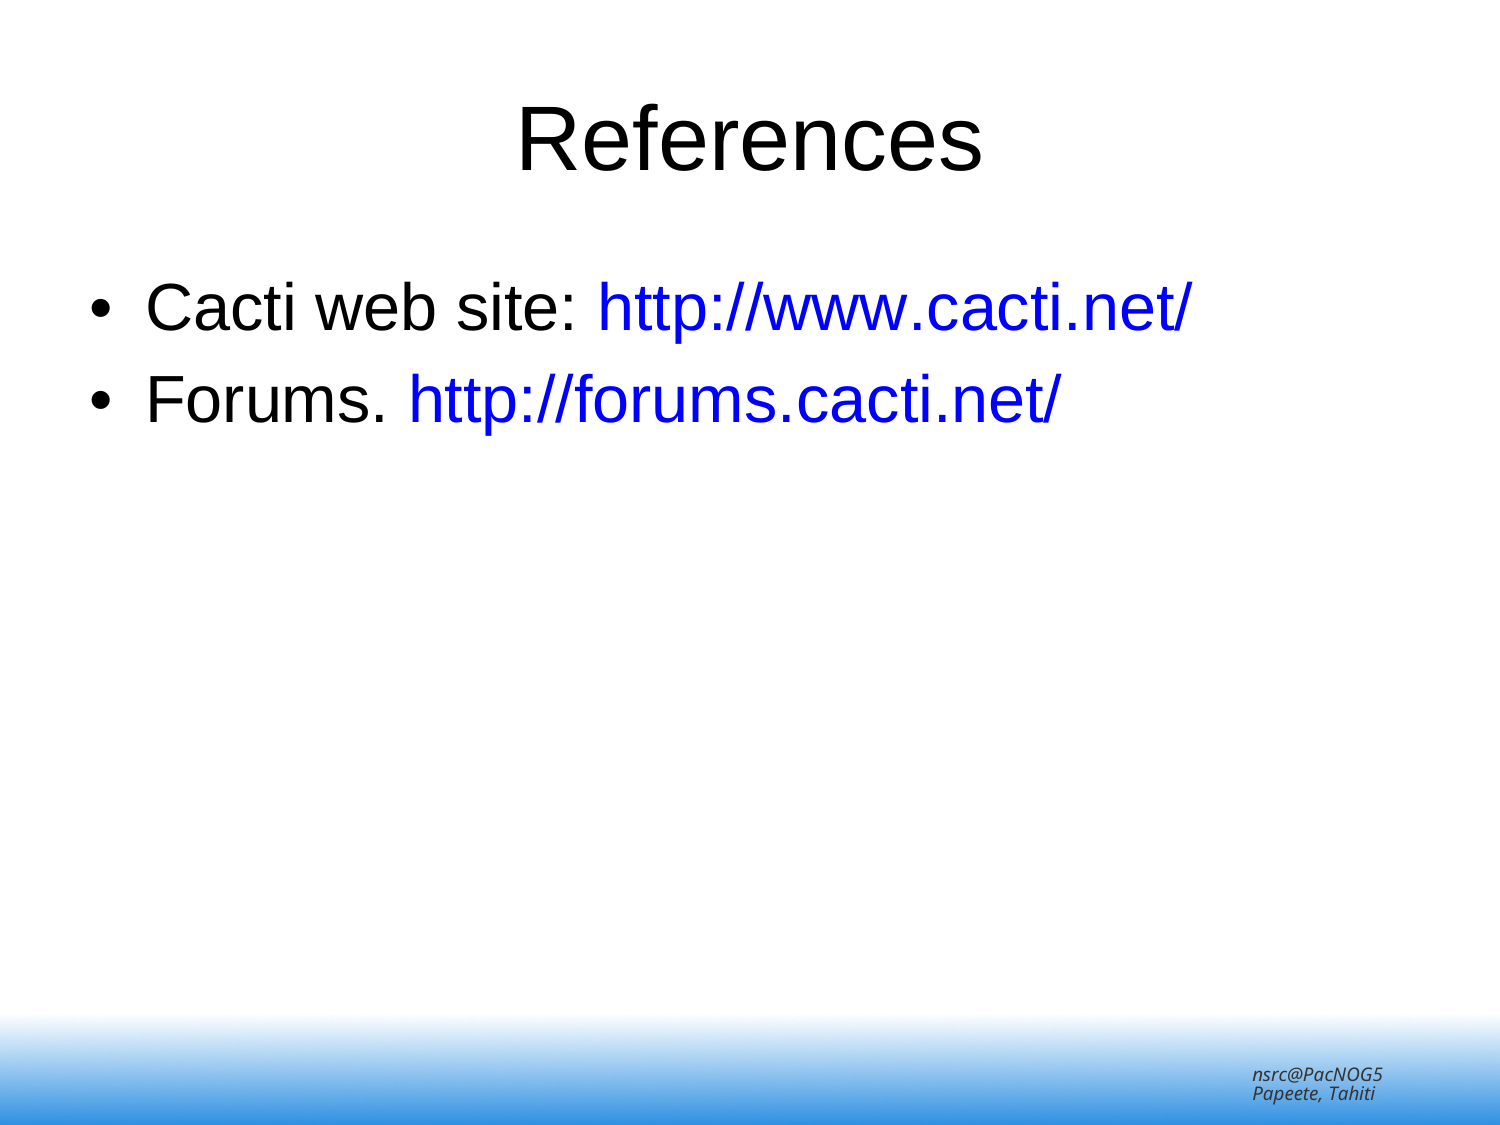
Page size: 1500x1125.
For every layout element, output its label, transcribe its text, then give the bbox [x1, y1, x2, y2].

picture [0, 1012, 1500, 1125]
title References [75, 45, 1426, 233]
list Cacti web site: http://www.cacti.net/ Forums. http://forums.cacti.net/ [75, 262, 1426, 1006]
